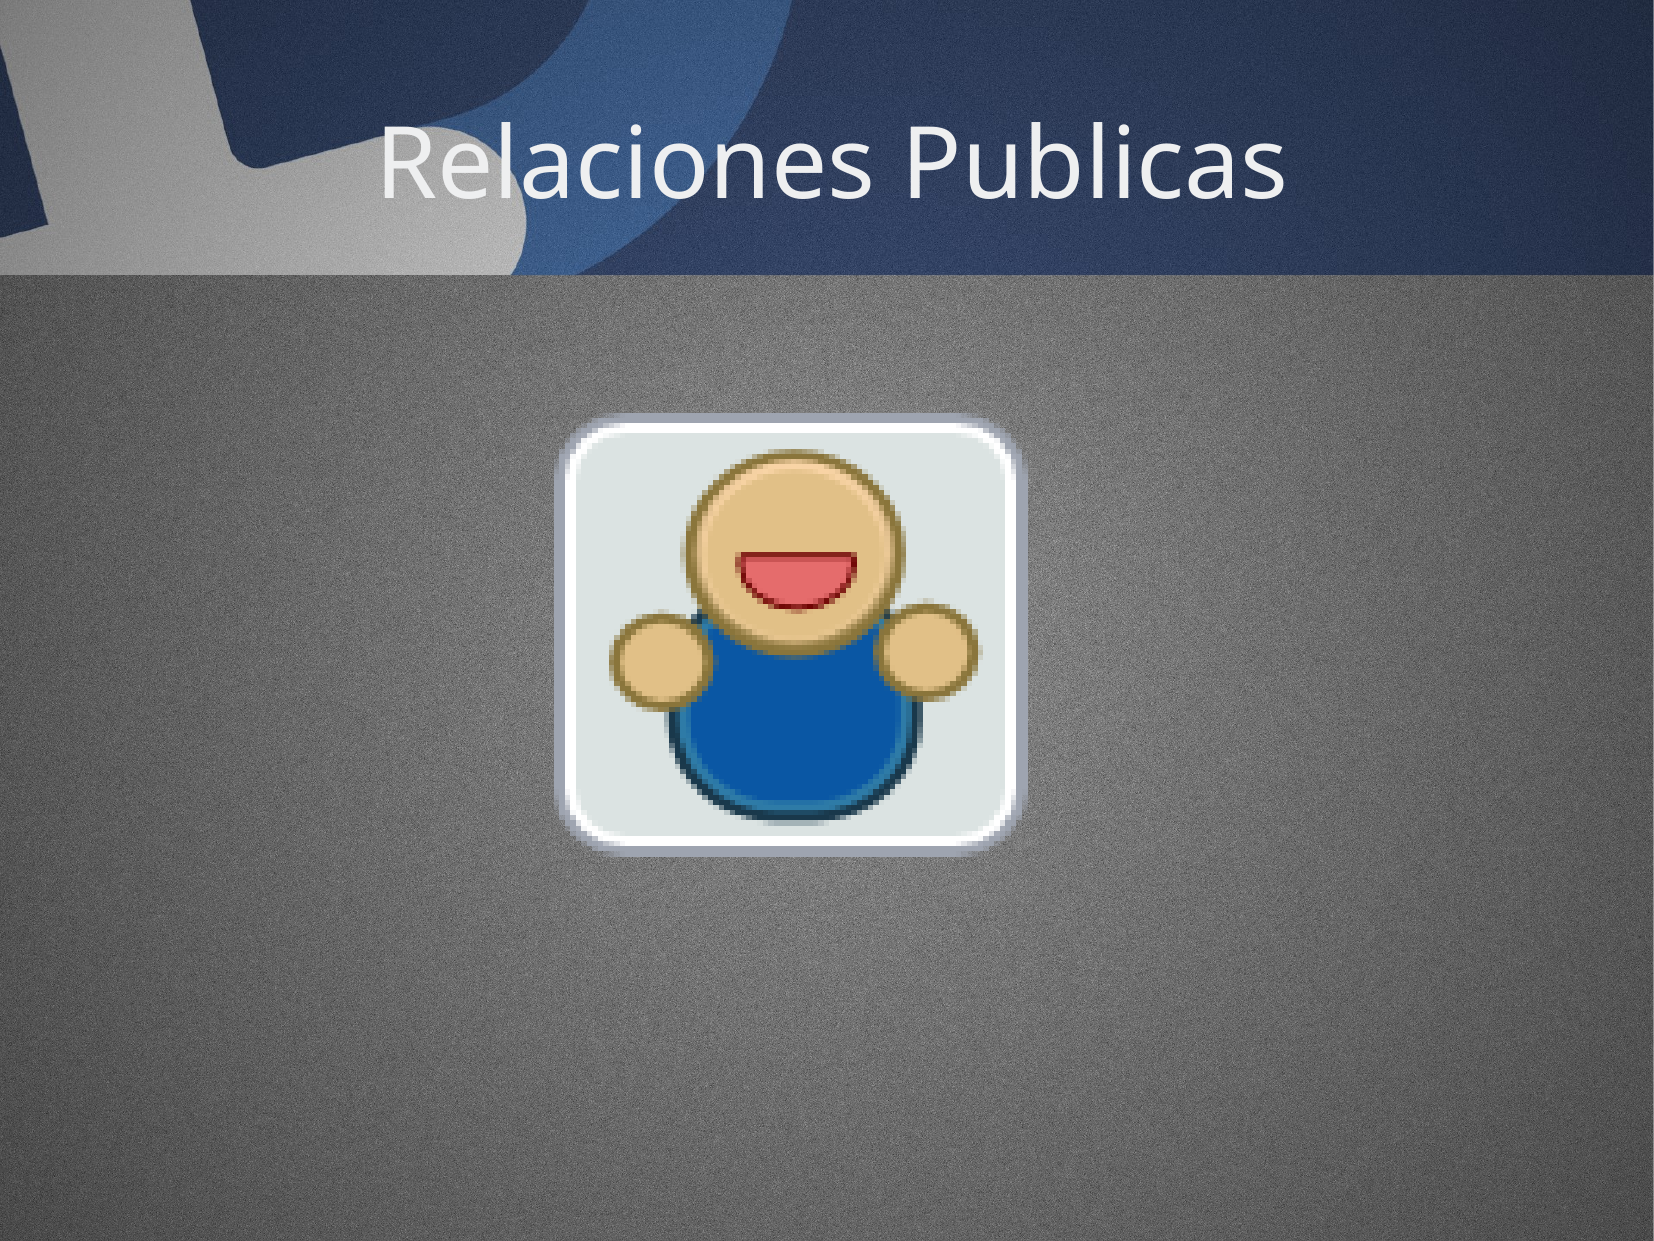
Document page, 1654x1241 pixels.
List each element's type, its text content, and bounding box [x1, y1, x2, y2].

picture [0, 0, 1654, 1241]
text_box Relaciones Publicas [88, 58, 1577, 266]
